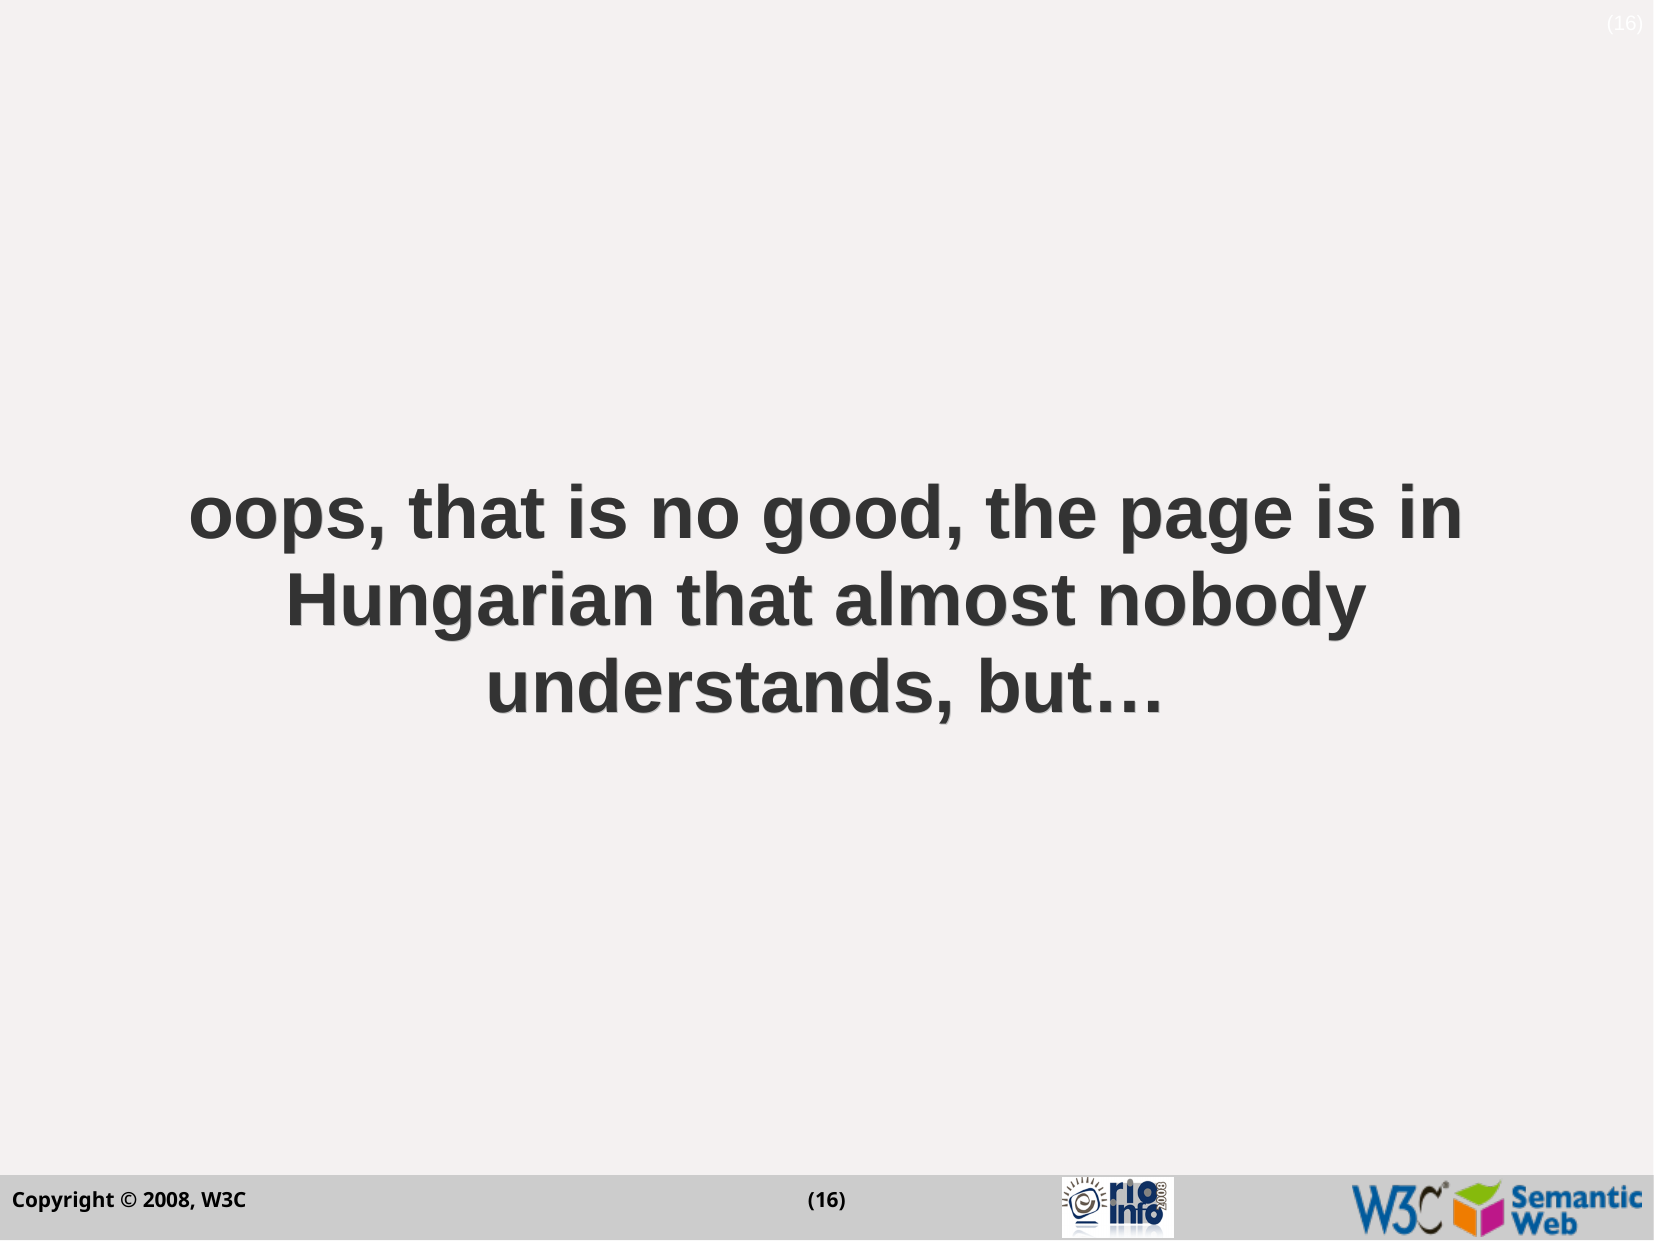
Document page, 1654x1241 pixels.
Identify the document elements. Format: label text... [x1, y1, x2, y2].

picture [1352, 1178, 1642, 1237]
title oops, that is no good, the page is in Hungarian that almost nobody understands, but… [59, 468, 1595, 728]
picture [1062, 1177, 1174, 1238]
